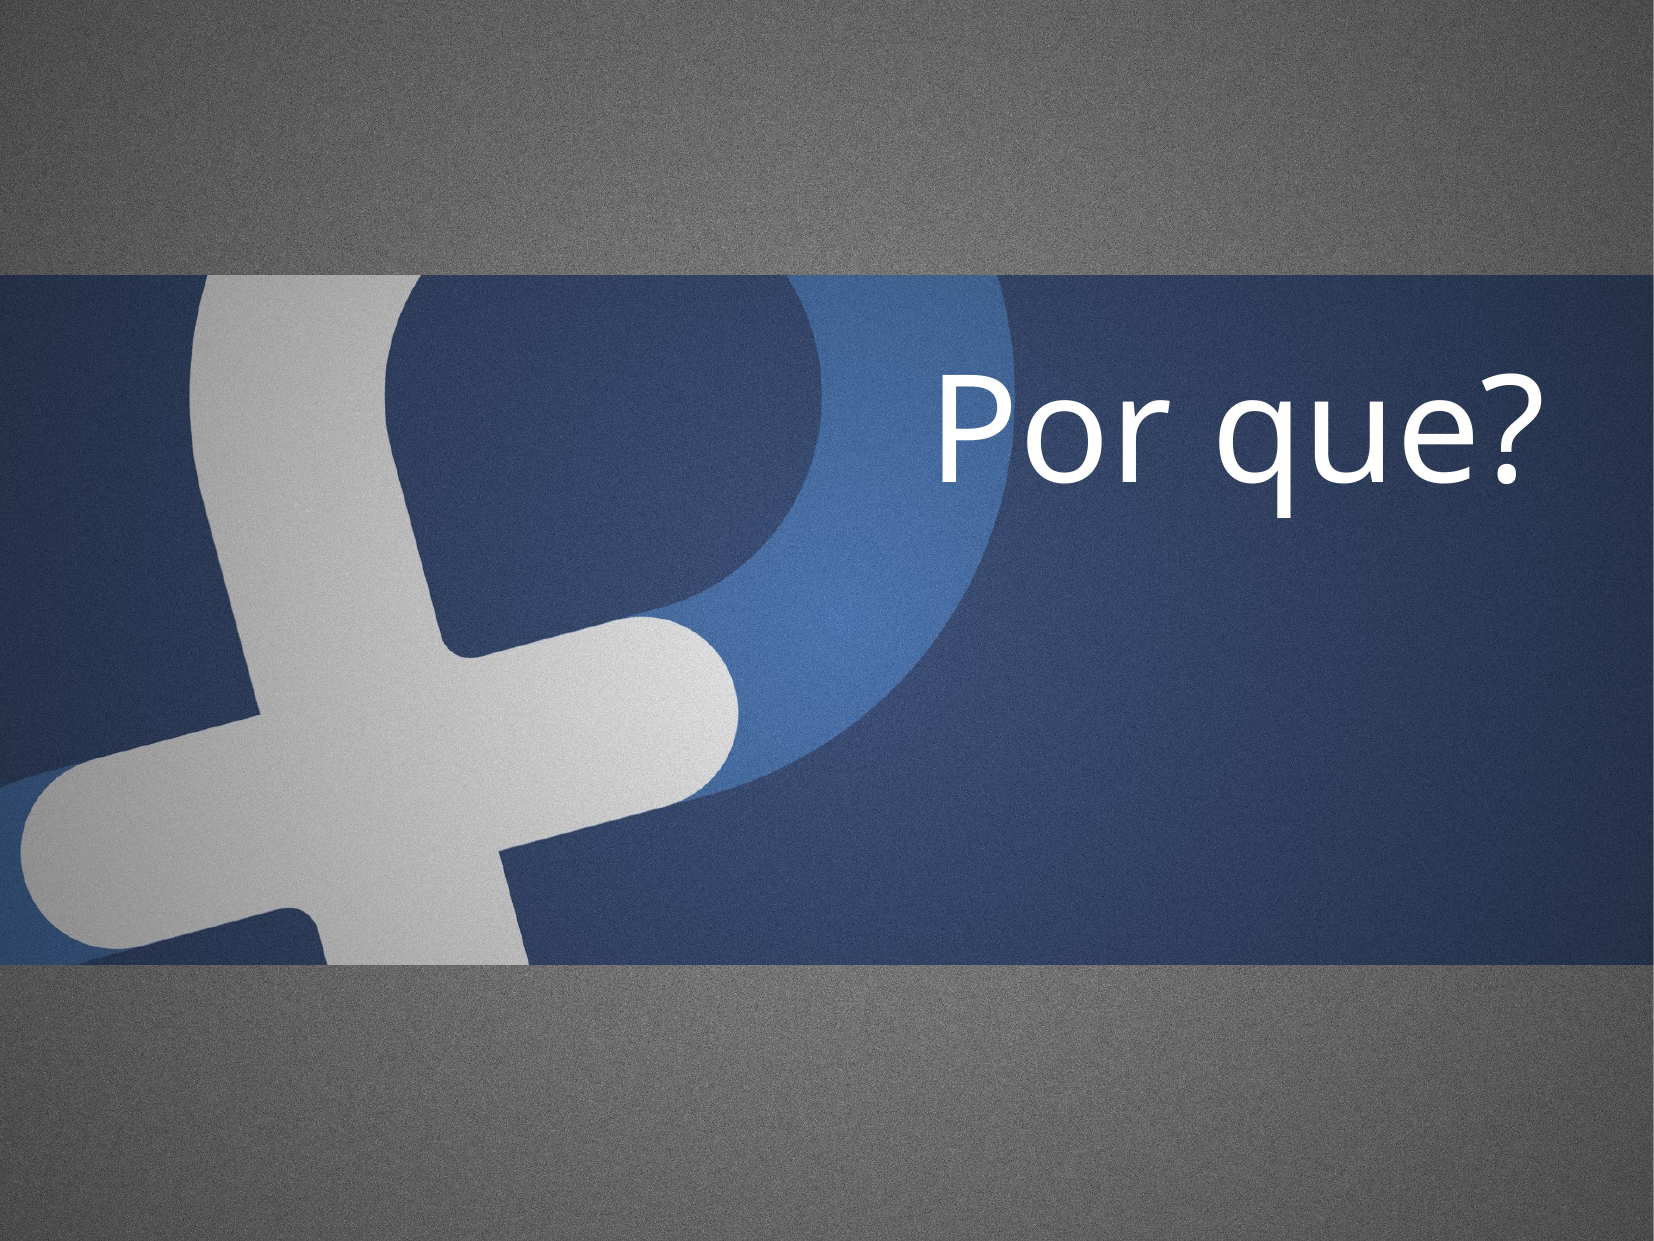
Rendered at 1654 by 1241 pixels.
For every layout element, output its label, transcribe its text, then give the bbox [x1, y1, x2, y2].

text_box Por que? [446, 315, 1561, 654]
picture [0, 0, 1654, 1241]
